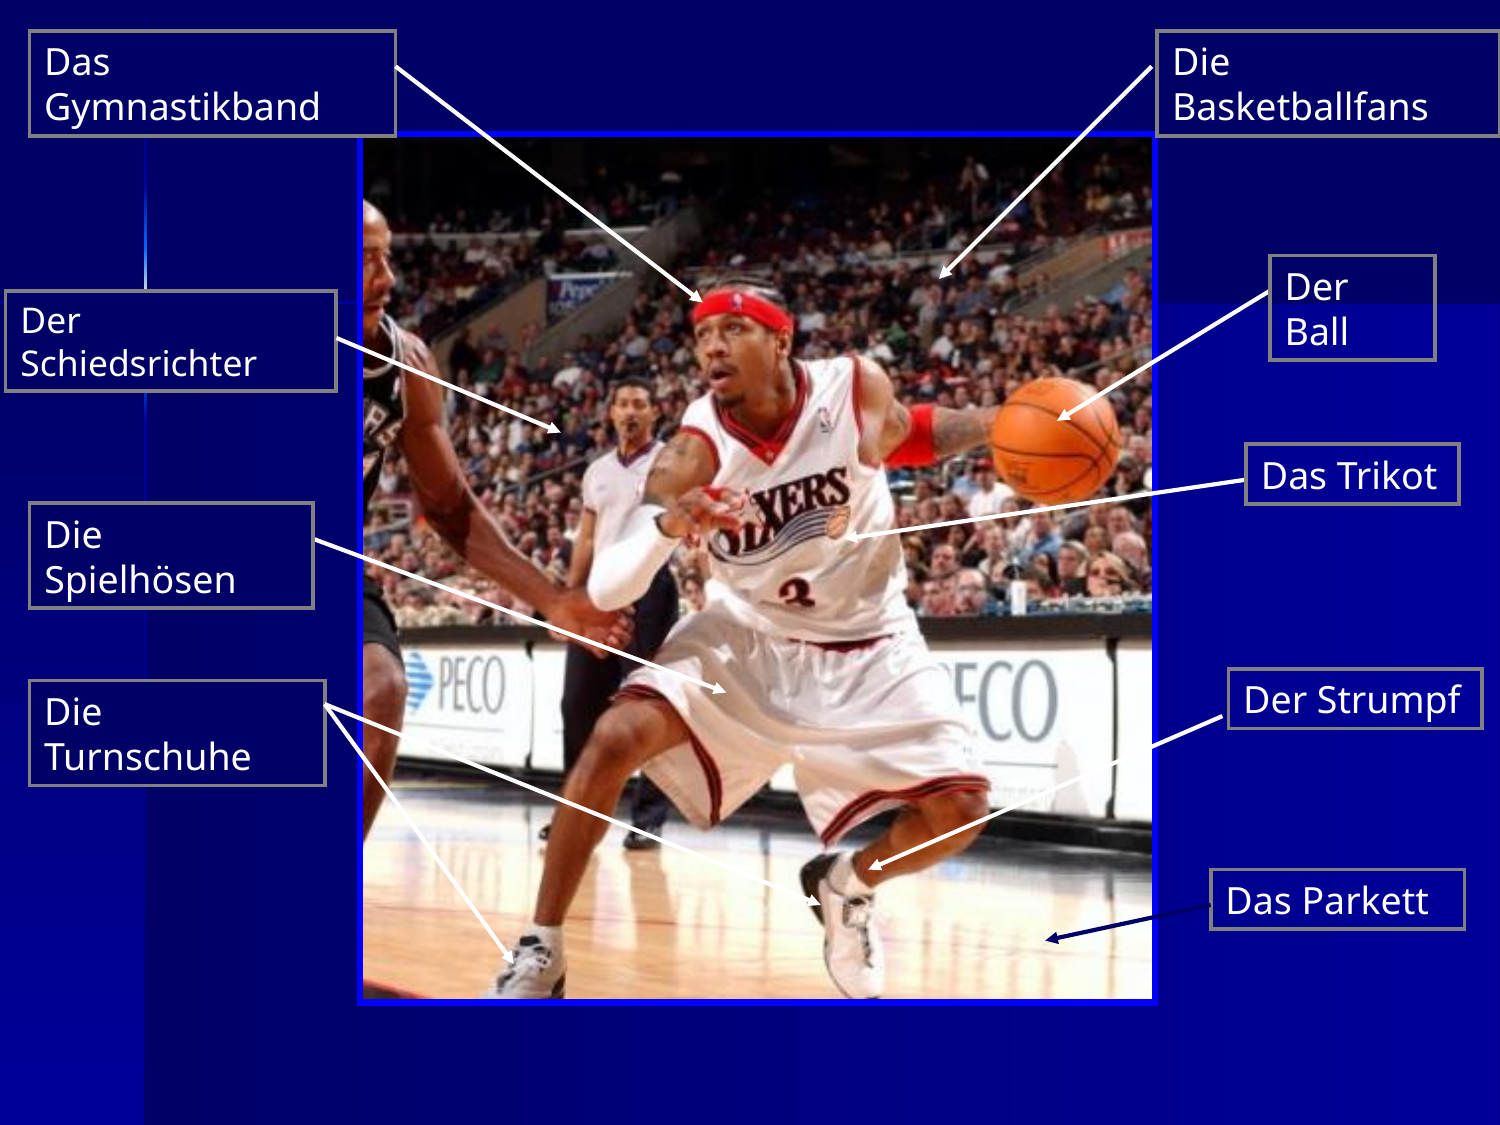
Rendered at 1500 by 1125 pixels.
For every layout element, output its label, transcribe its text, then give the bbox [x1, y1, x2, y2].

text_box Die Basketballfans [1157, 30, 1500, 136]
text_box Das Trikot [1246, 444, 1459, 505]
text_box Der Ball [1269, 255, 1436, 361]
text_box Der Schiedsrichter [5, 290, 337, 391]
text_box Das Gymnastikband [29, 30, 396, 136]
text_box Die Spielhösen [29, 503, 313, 609]
text_box Die Turnschuhe [29, 680, 325, 786]
text_box Das Parkett [1210, 869, 1465, 930]
text_box Der Strumpf [1228, 668, 1483, 729]
picture [362, 137, 1152, 1000]
